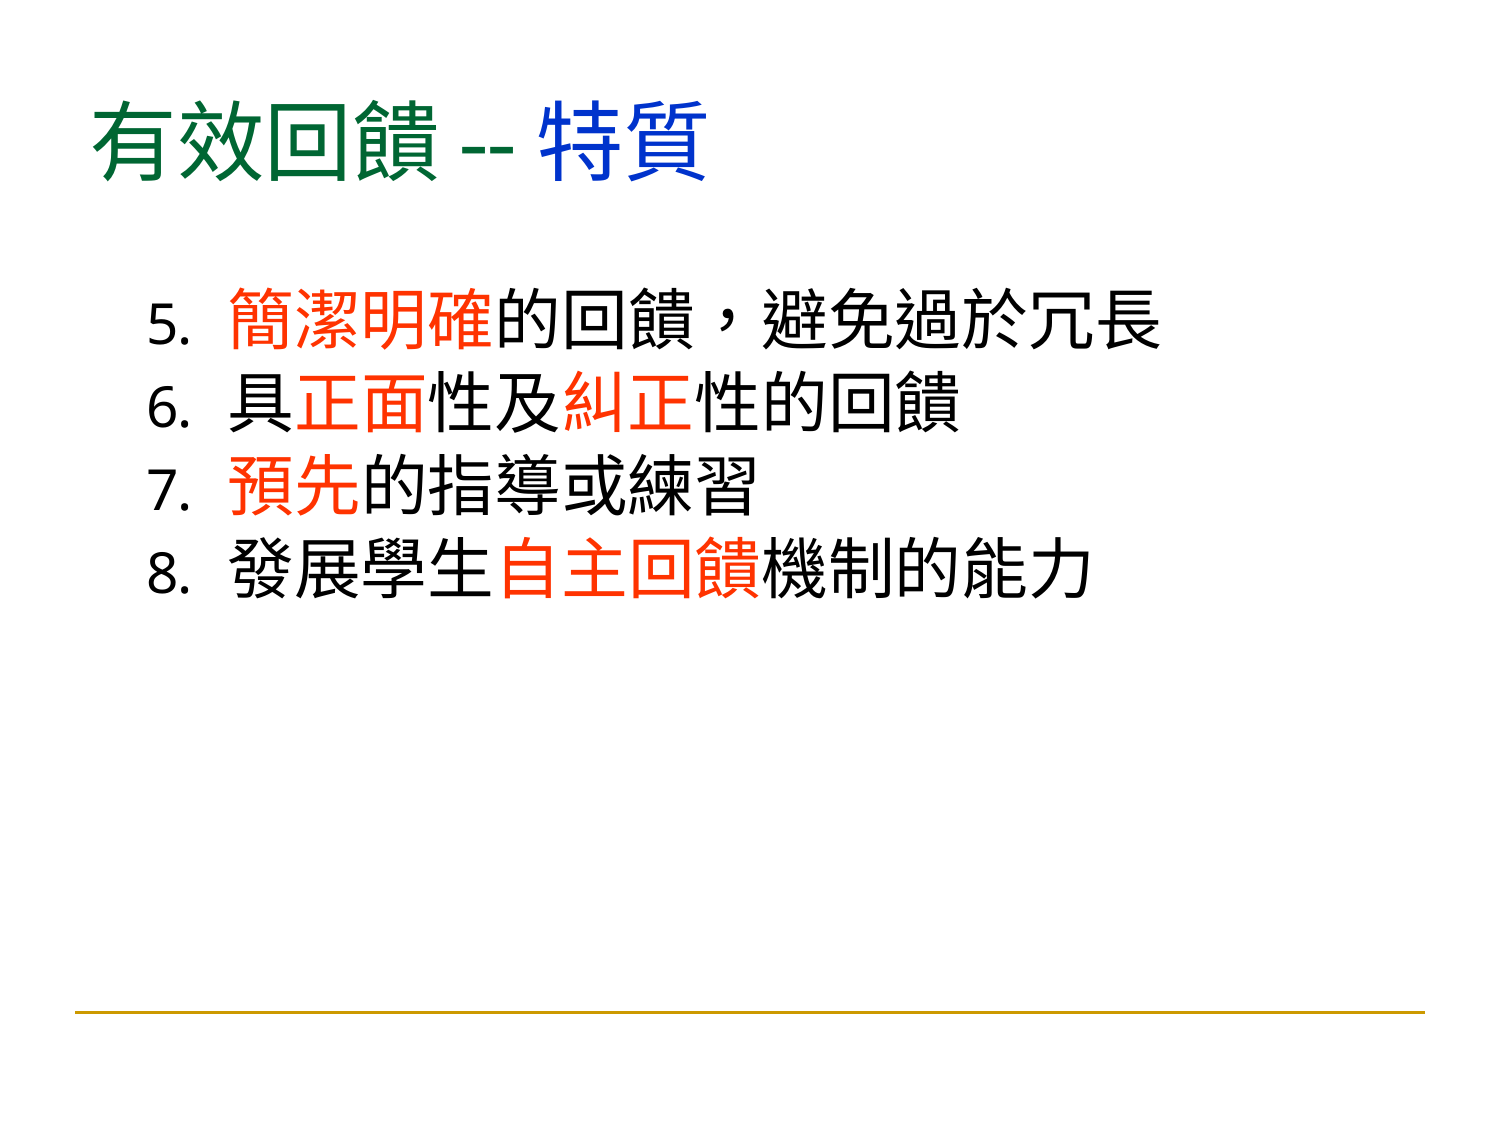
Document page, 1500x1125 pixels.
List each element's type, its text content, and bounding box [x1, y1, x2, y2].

list 簡潔明確的回饋，避免過於冗長 具正面性及糾正性的回饋 預先的指導或練習 發展學生自主回饋機制的能力 [75, 279, 1425, 1024]
title 有效回饋--特質 [75, 45, 1425, 233]
